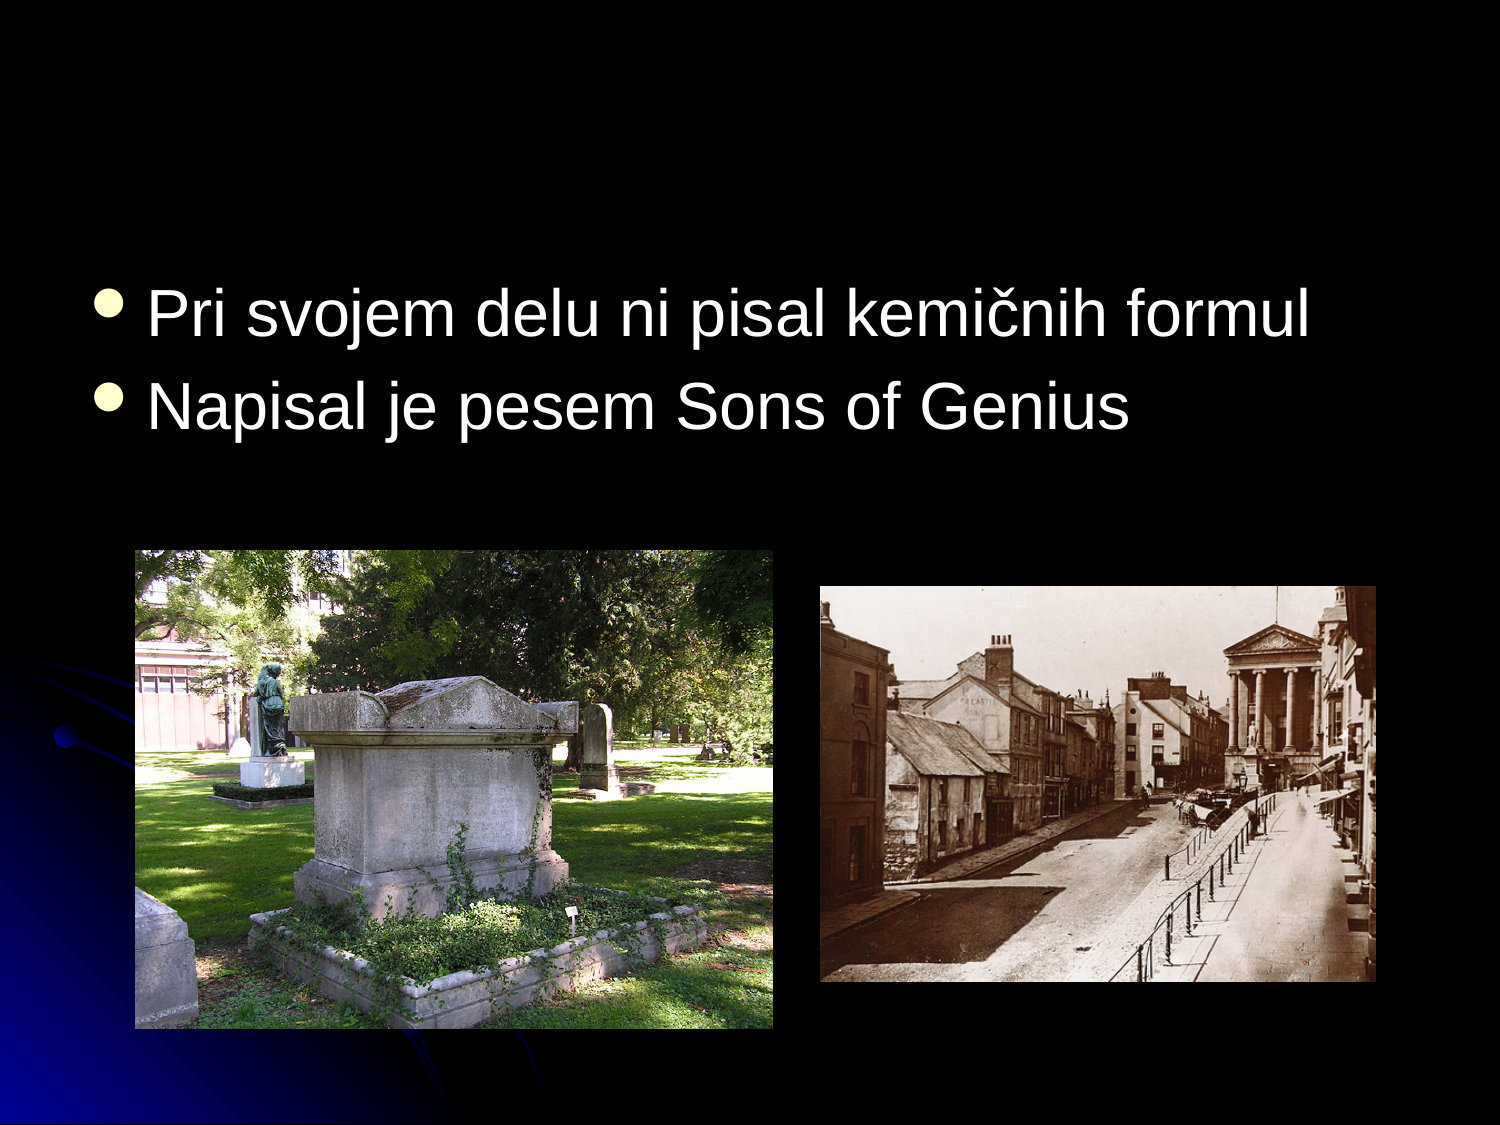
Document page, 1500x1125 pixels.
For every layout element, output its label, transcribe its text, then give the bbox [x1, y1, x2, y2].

list Pri svojem delu ni pisal kemičnih formul Napisal je pesem Sons of Genius [75, 262, 1425, 1006]
picture [135, 550, 773, 1029]
picture [820, 586, 1376, 982]
